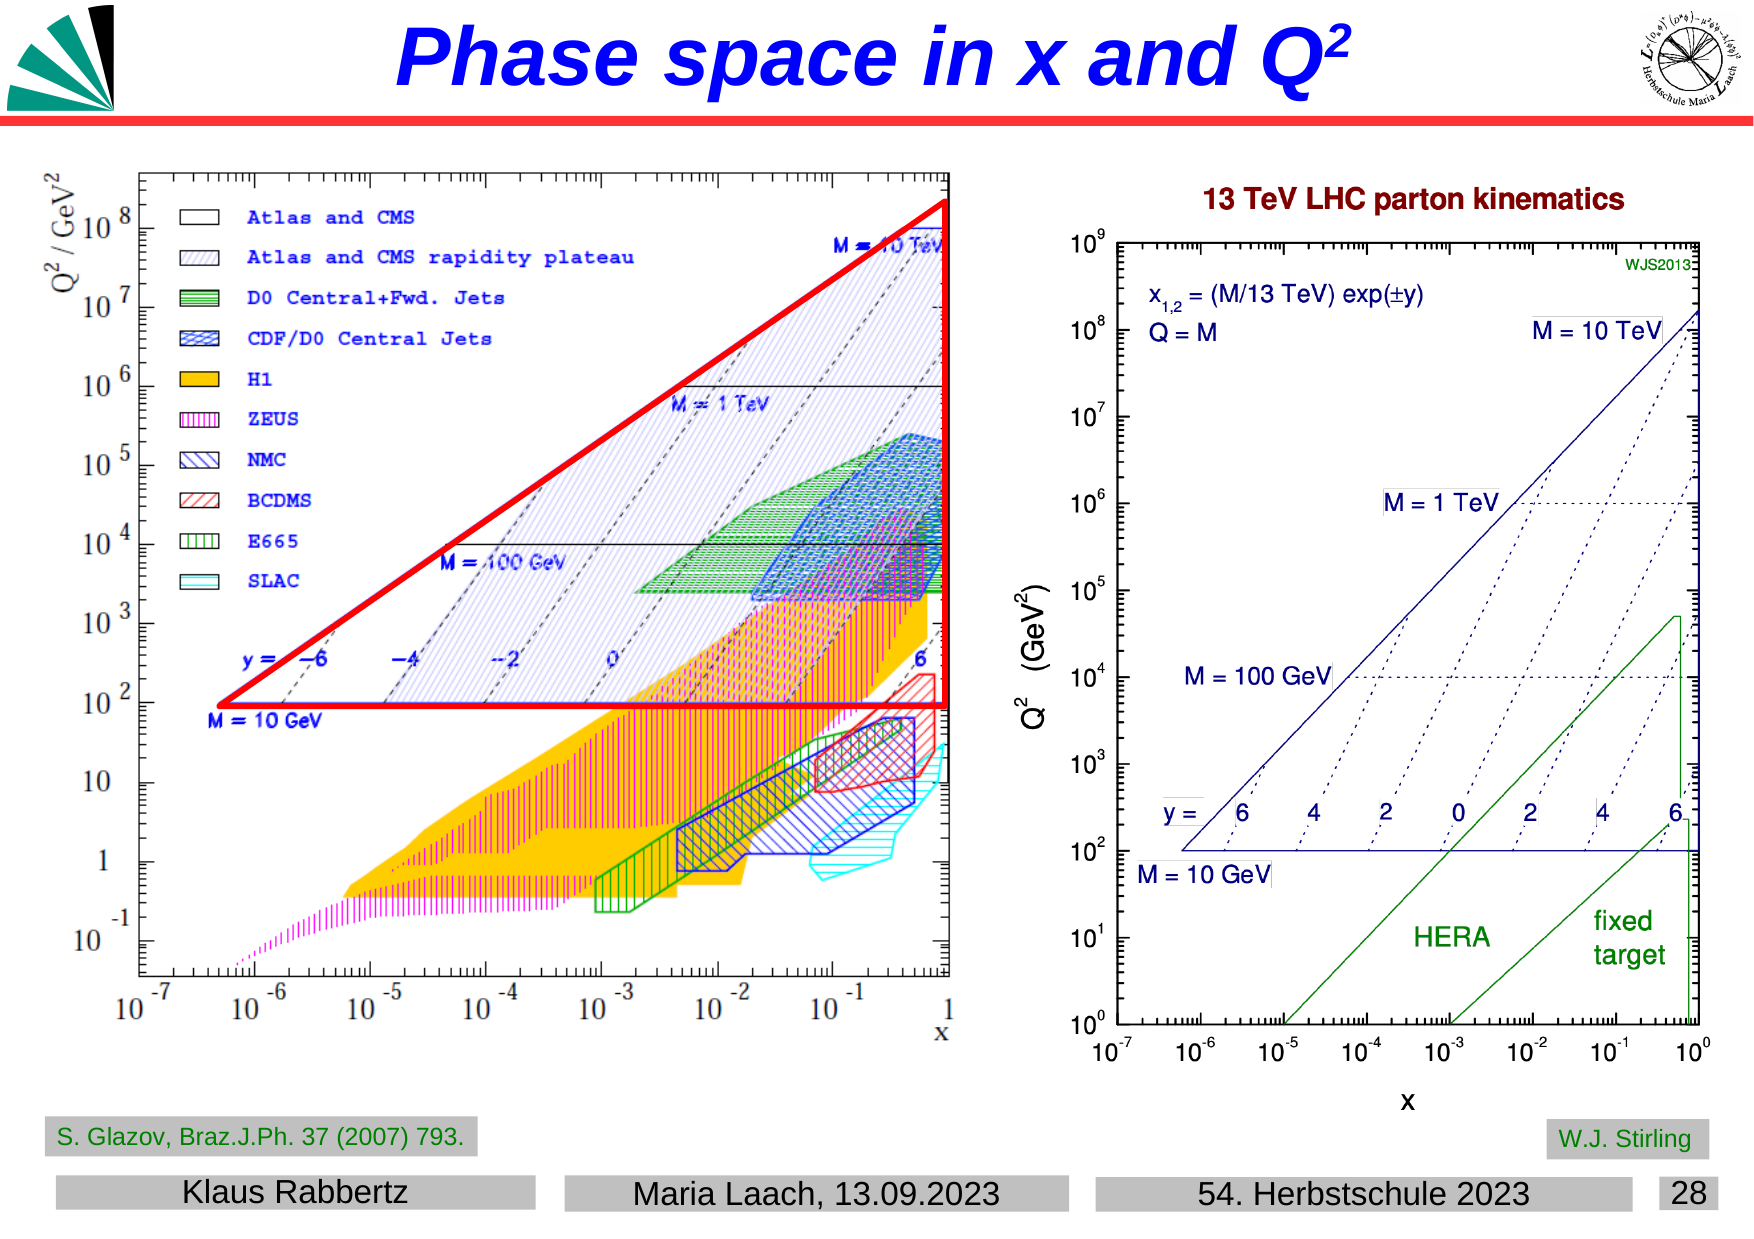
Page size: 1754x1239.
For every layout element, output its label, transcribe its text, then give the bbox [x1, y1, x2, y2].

picture [1641, 11, 1741, 106]
text_box S. Glazov, Braz.J.Ph. 37 (2007) 793. [44, 1116, 478, 1157]
picture [31, 162, 962, 1051]
picture [1003, 164, 1754, 1132]
picture [7, 5, 114, 112]
title Phase space in x and Q2 [129, 0, 1617, 114]
text_box W.J. Stirling [1546, 1119, 1710, 1160]
